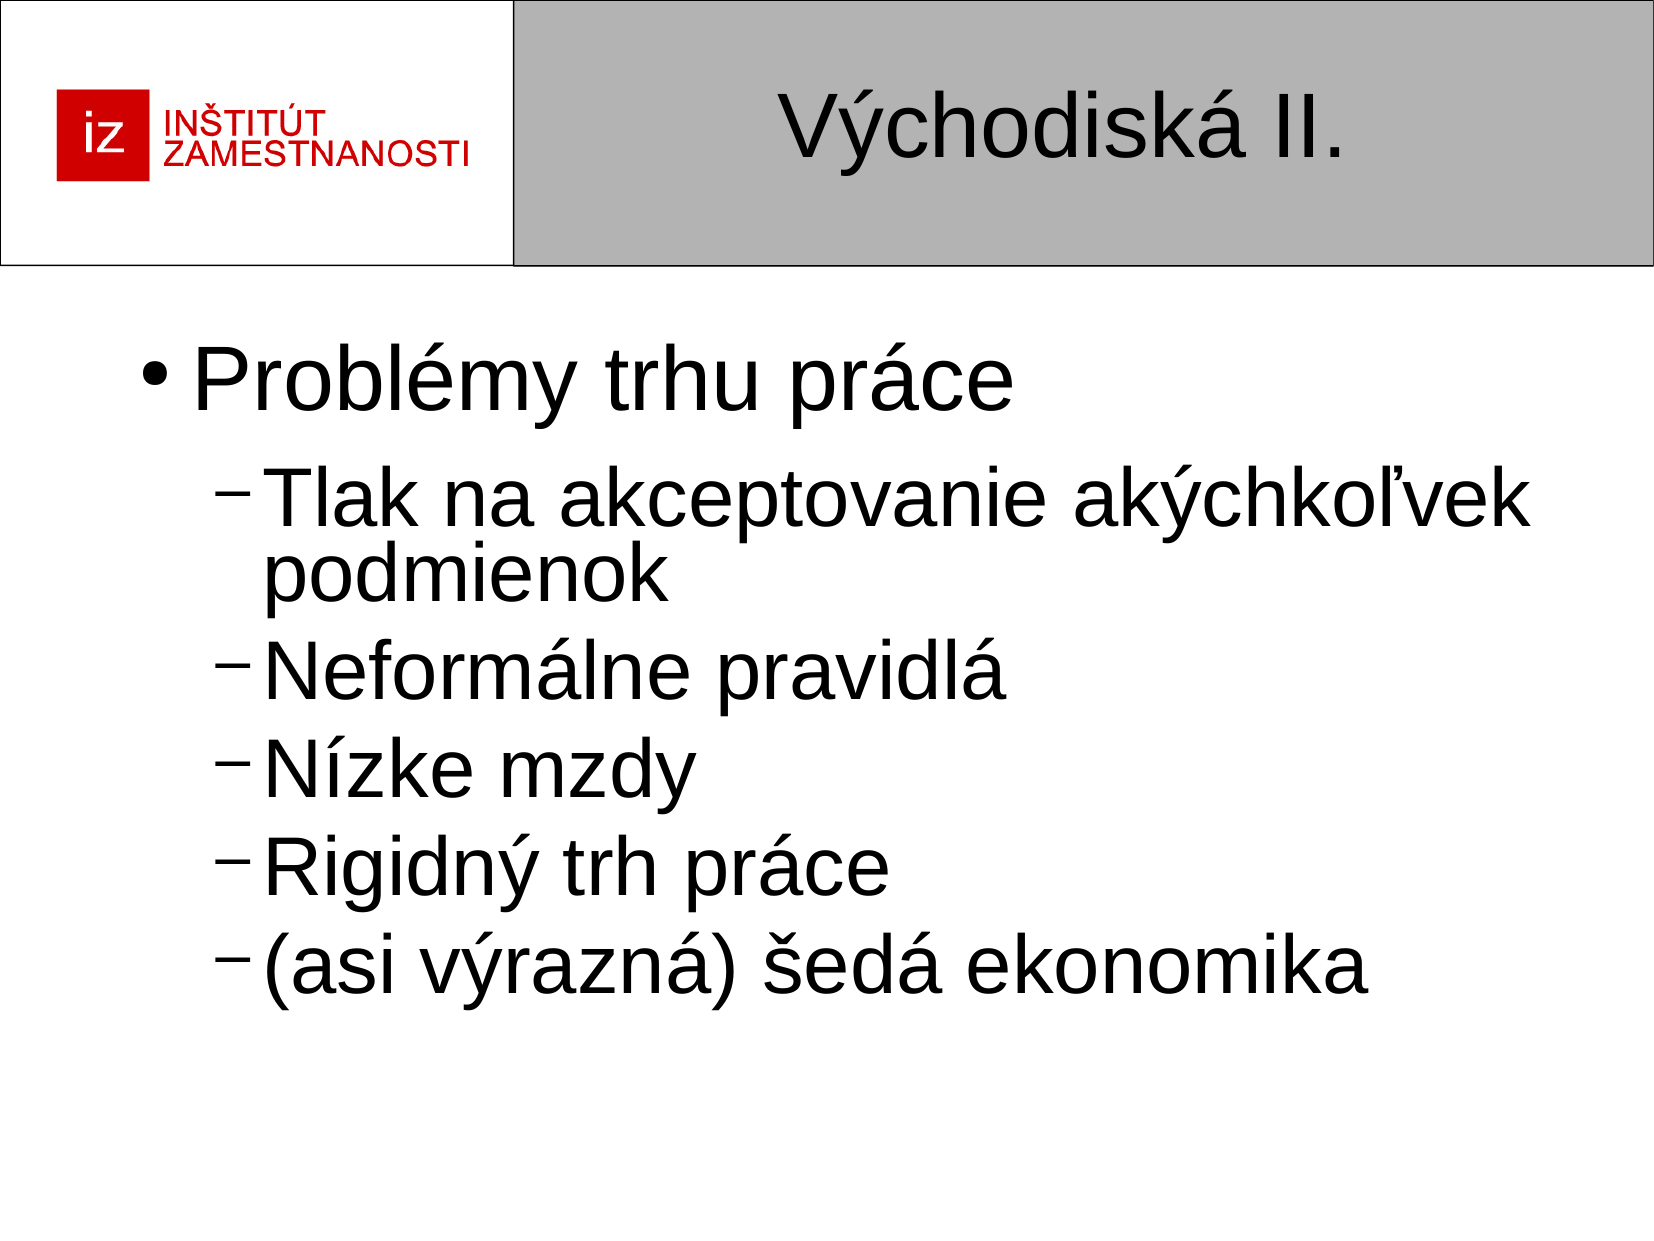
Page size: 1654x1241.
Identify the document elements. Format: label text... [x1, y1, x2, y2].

title Východiská II. [561, 29, 1565, 237]
picture [5, 8, 512, 257]
list Problémy trhu práce Tlak na akceptovanie akýchkoľvek podmienok Neformálne pravidlá Nízke mzdy Rigidný trh práce (asi výrazná) šedá ekonomika [121, 344, 1533, 1126]
